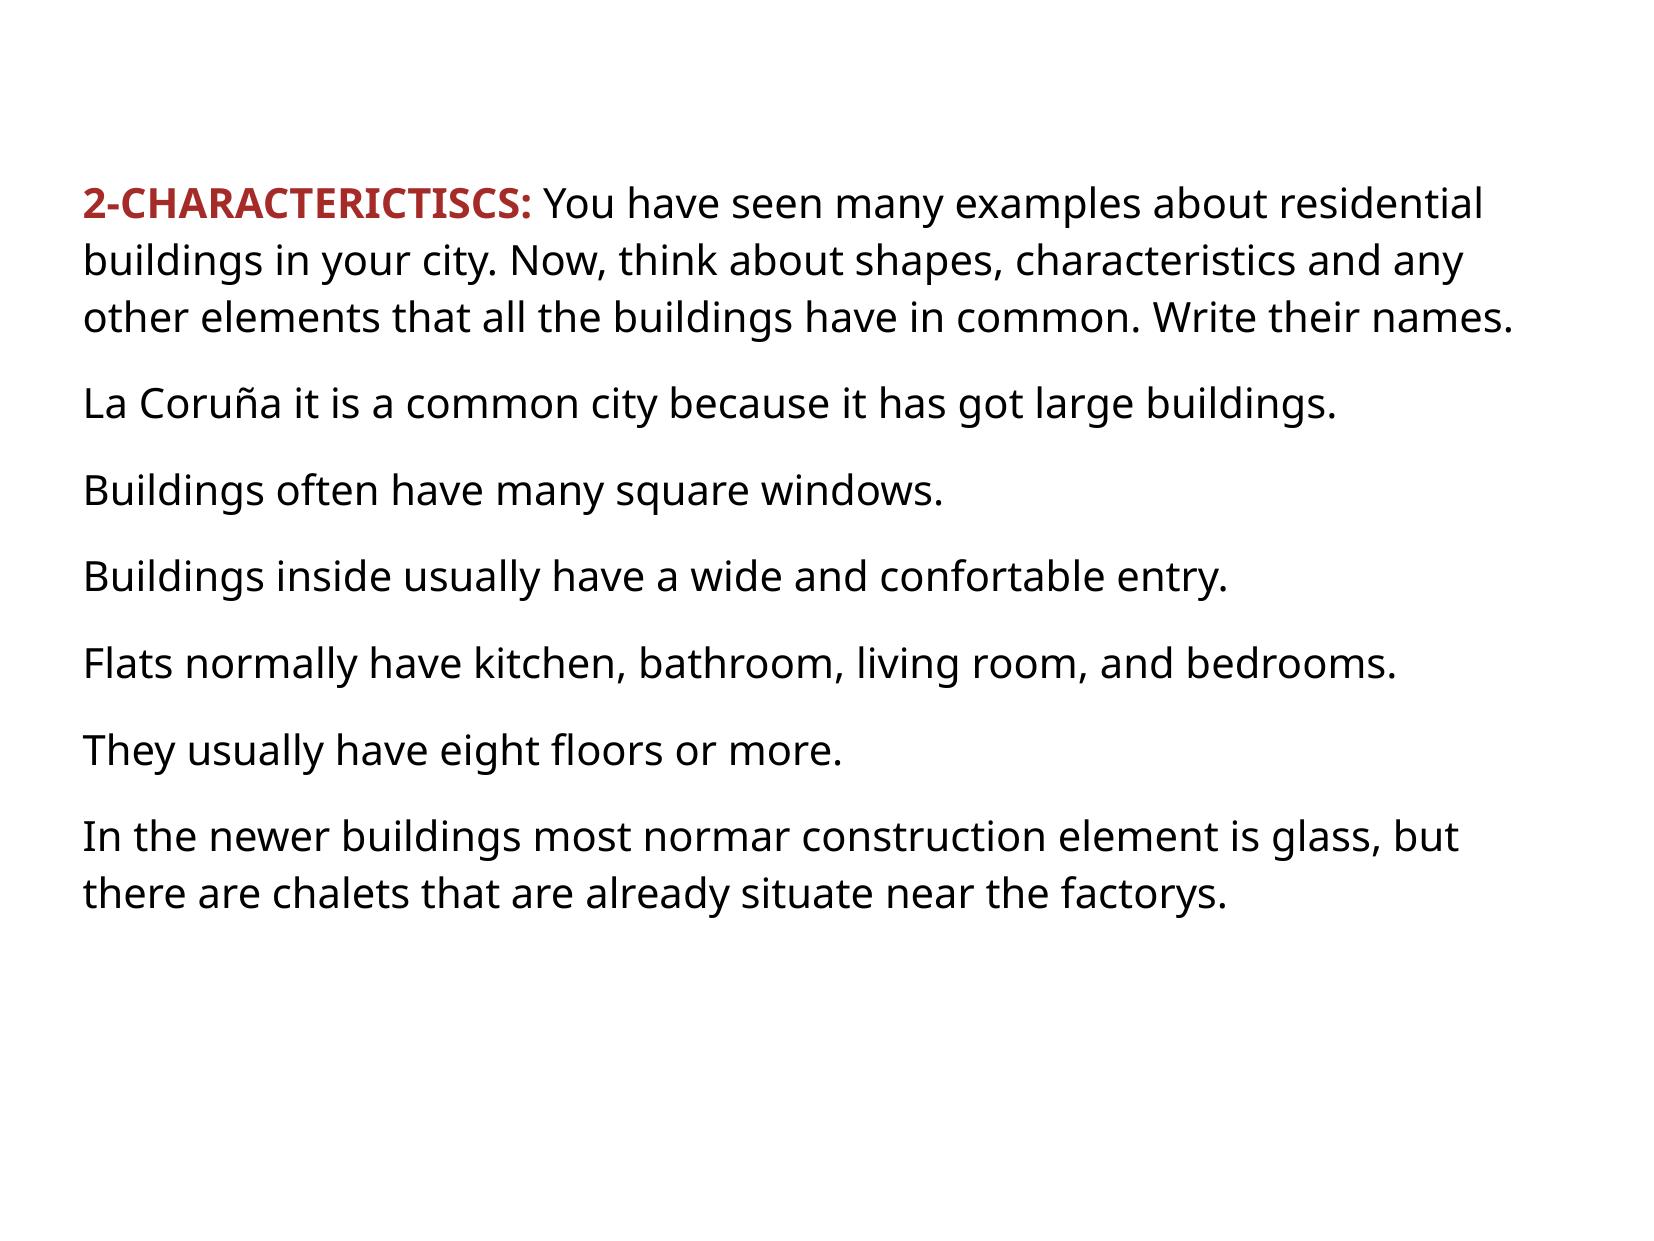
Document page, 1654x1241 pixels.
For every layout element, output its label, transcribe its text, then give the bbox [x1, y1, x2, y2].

list 2-CHARACTERICTISCS: You have seen many examples about residential buildings in your city. Now, think about shapes, characteristics and any other elements that all the buildings have in common. Write their names. La Coruña it is a common city because it has got large buildings. Buildings often have many square windows. Buildings inside usually have a wide and confortable entry. Flats normally have kitchen, bathroom, living room, and bedrooms. They usually have eight floors or more. In the newer buildings most normar construction element is glass, but there are chalets that are already situate near the factorys. [82, 173, 1571, 993]
